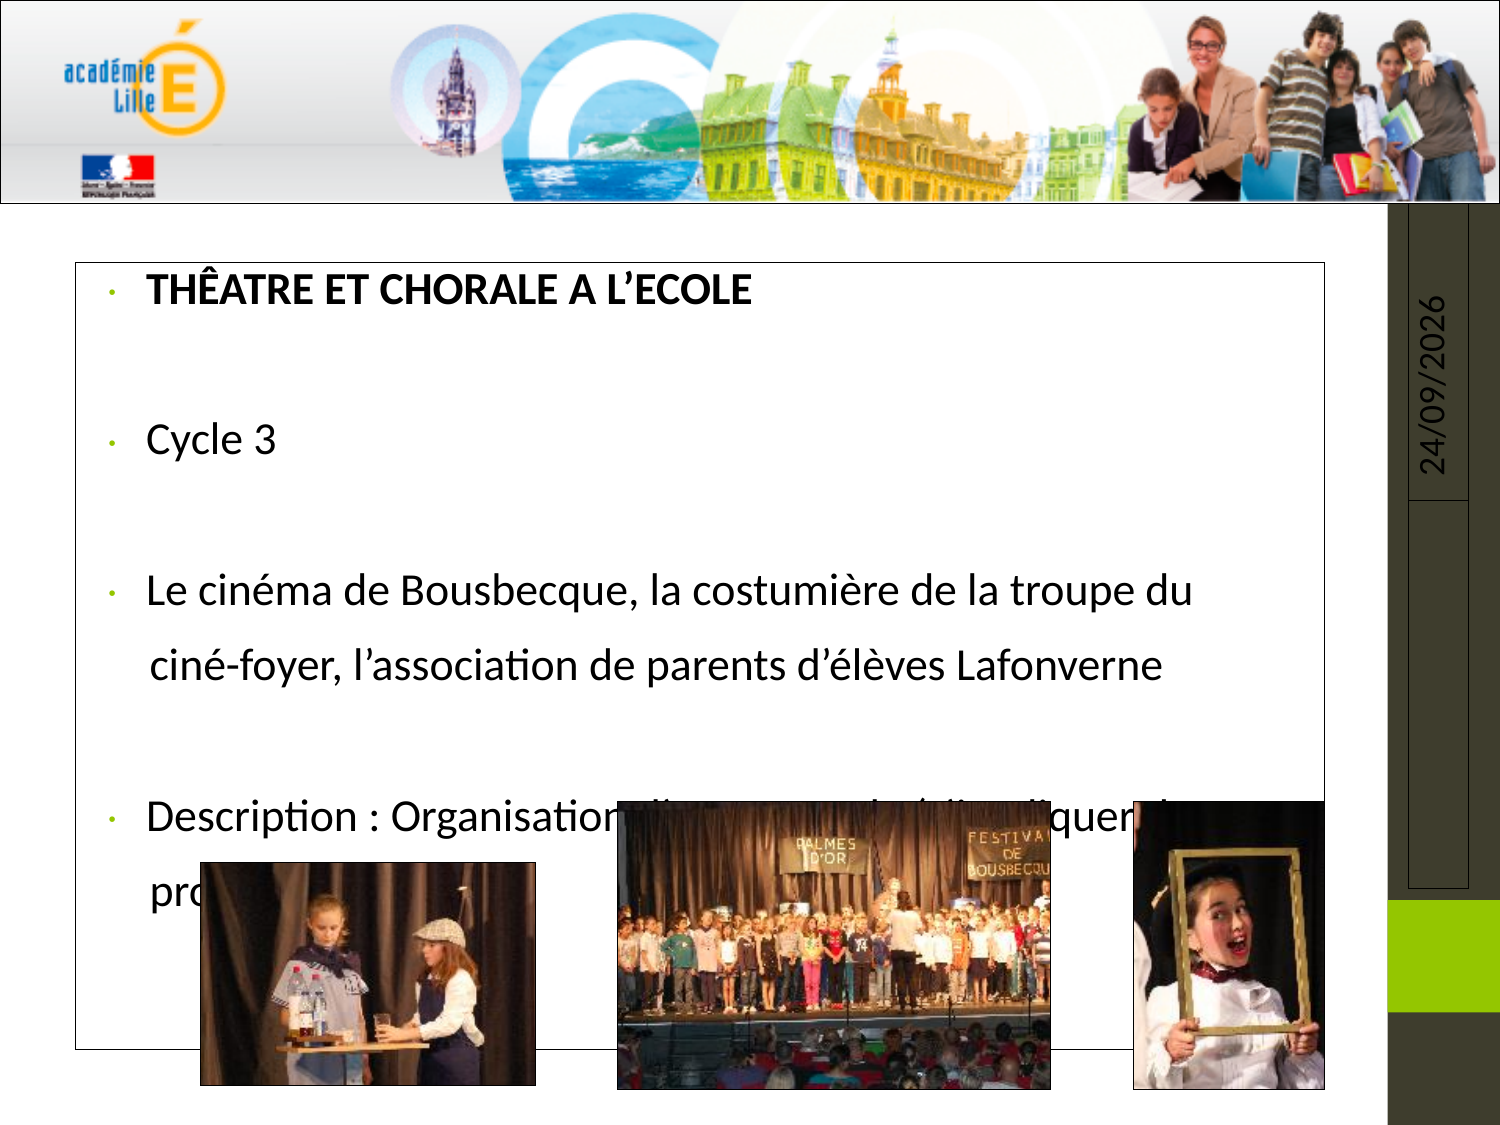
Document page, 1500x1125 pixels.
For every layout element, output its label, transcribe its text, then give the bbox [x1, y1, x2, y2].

picture [617, 801, 1051, 1090]
list THÊATRE ET CHORALE A L’ECOLE Cycle 3 Le cinéma de Bousbecque, la costumière de la troupe du ciné-foyer, l’association de parents d’élèves Lafonverne Description : Organisation d’un spectacle (s’impliquer dans projet collectif) [75, 262, 1325, 1050]
picture [1133, 801, 1325, 1090]
picture [0, 0, 1500, 204]
picture [200, 862, 536, 1086]
